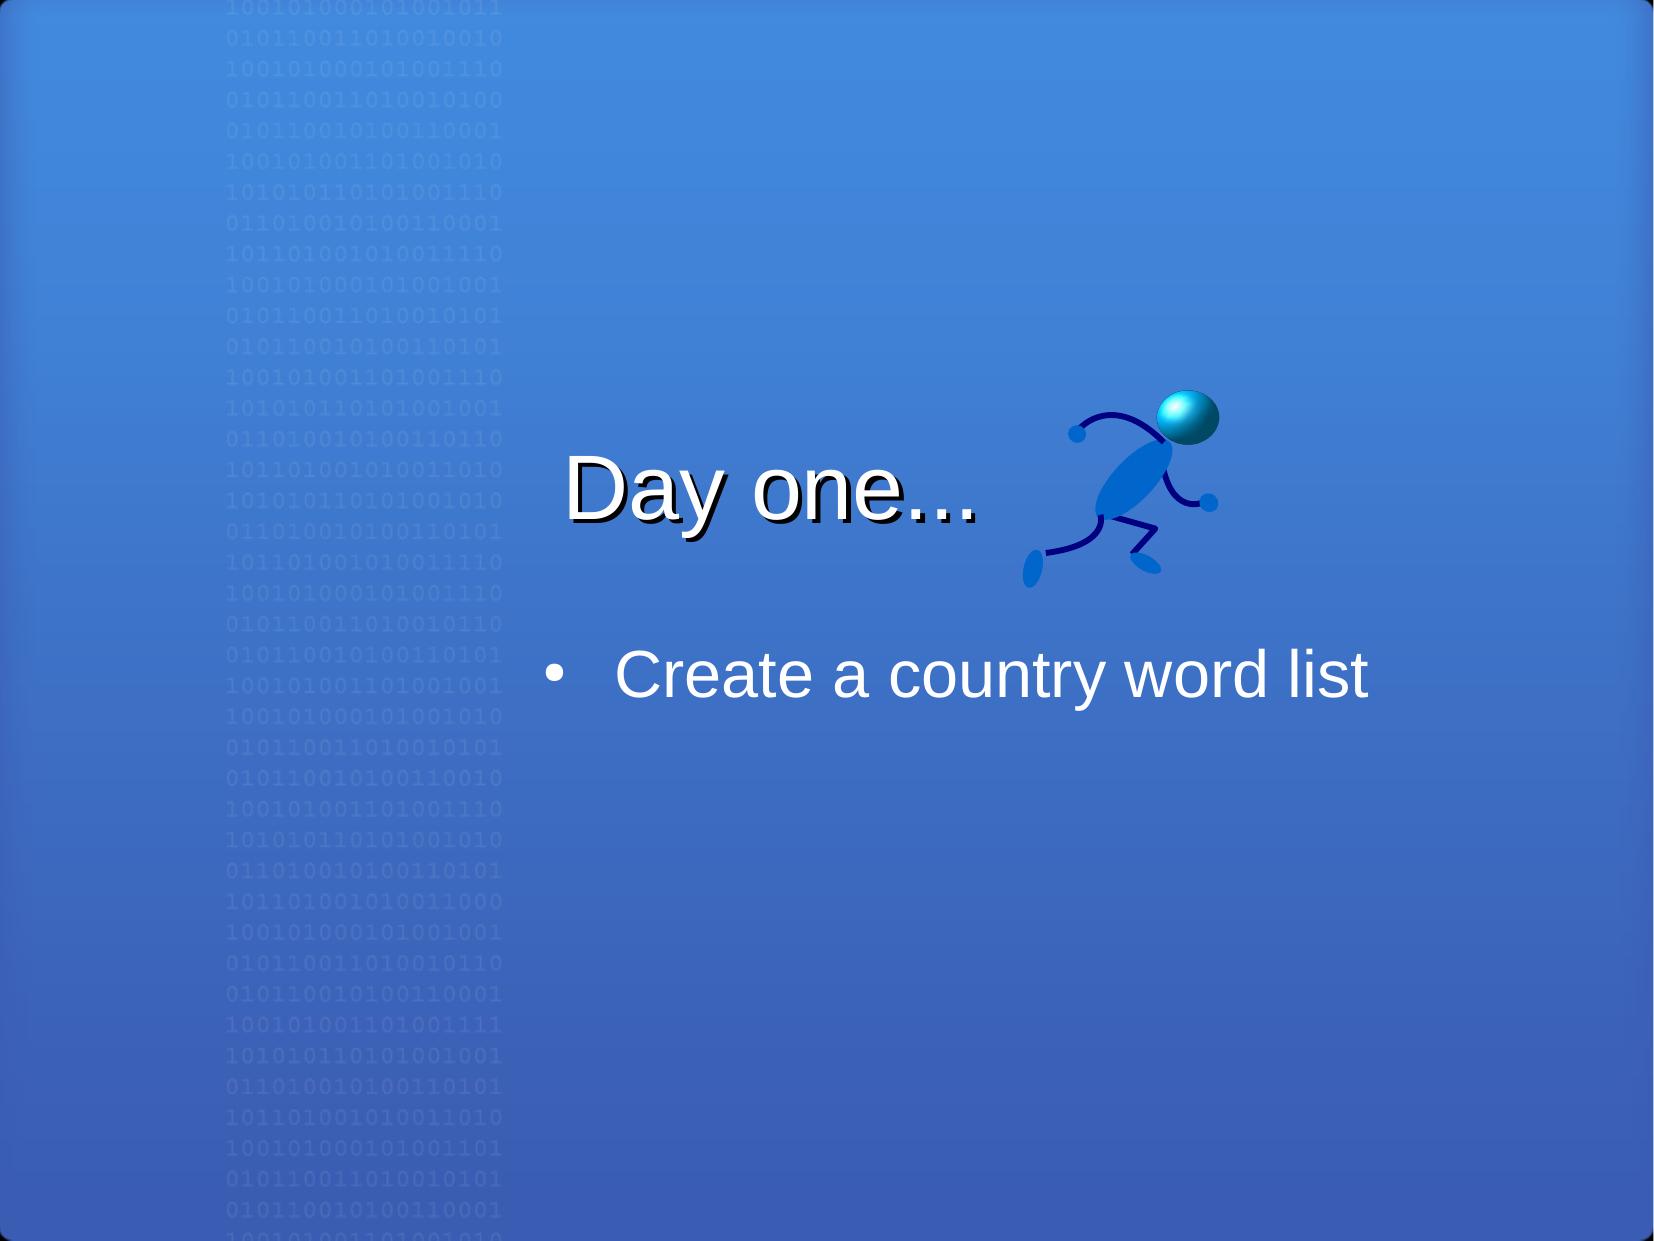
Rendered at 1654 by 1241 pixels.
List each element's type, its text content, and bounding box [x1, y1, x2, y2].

picture [0, 0, 1654, 1241]
text_box [1022, 549, 1043, 588]
text_box [1068, 425, 1087, 443]
list Create a country word list [525, 637, 1576, 880]
text_box [1199, 493, 1219, 512]
title Day one... [562, 383, 1533, 591]
text_box [1095, 439, 1173, 520]
text_box [1130, 552, 1162, 574]
